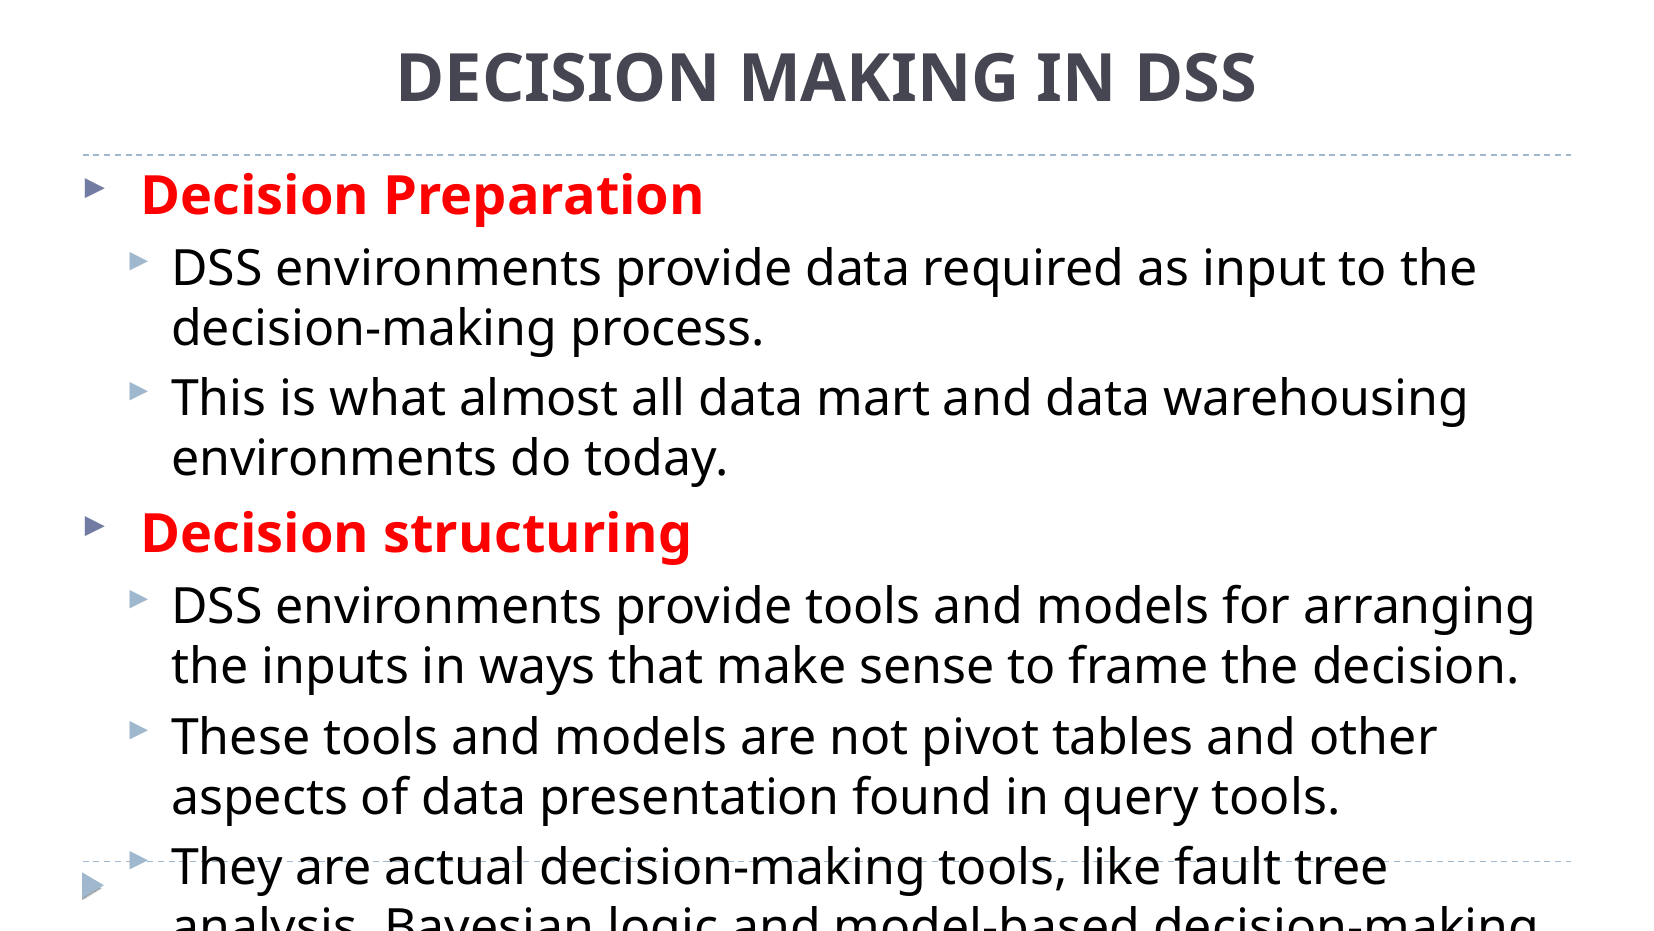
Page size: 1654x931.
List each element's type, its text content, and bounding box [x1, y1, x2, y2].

list Decision Preparation DSS environments provide data required as input to the decision-making process. This is what almost all data mart and data warehousing environments do today. Decision structuring DSS environments provide tools and models for arranging the inputs in ways that make sense to frame the decision. These tools and models are not pivot tables and other aspects of data presentation found in query tools. They are actual decision-making tools, like fault tree analysis, Bayesian logic and model-based decision-making based on things like neural networks. [66, 152, 1563, 876]
title DECISION MAKING IN DSS [82, 20, 1571, 123]
